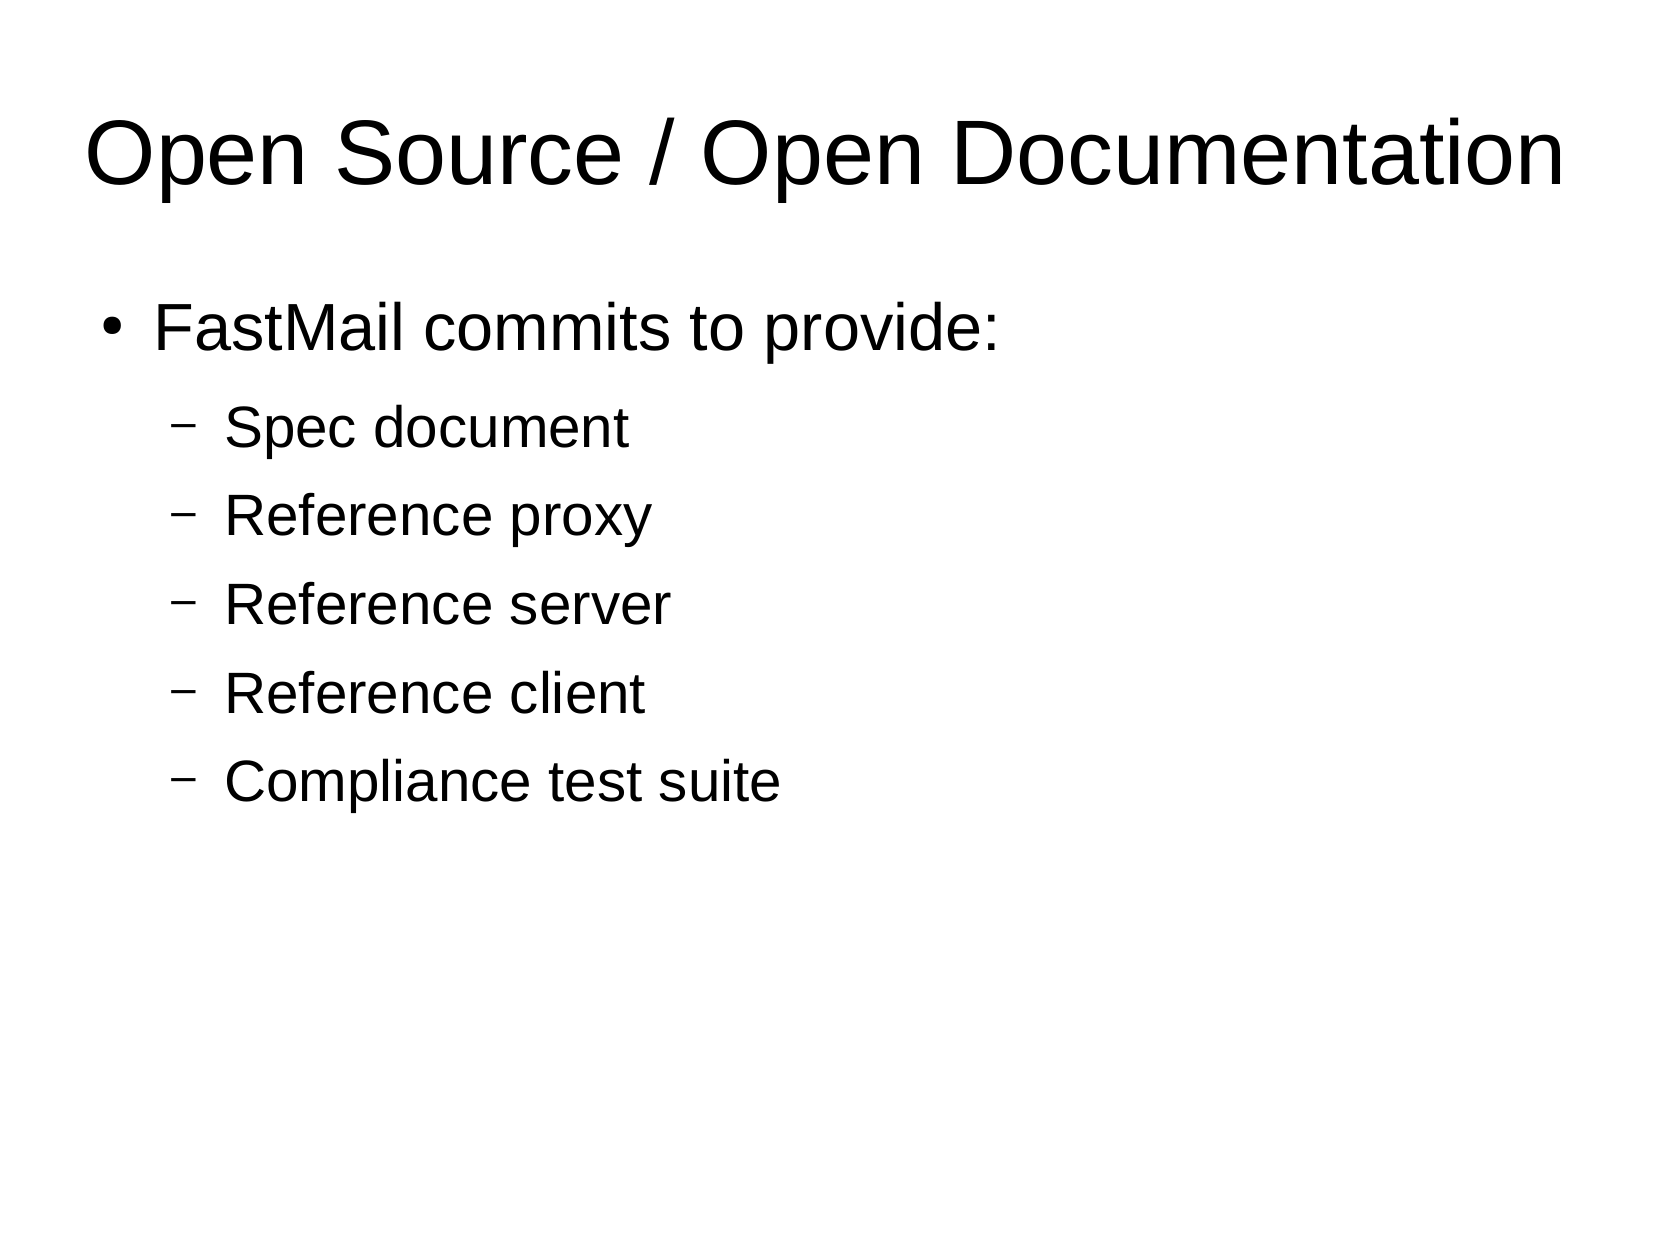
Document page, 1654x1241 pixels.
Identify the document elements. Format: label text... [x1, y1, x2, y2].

text_box [82, 49, 1571, 272]
list FastMail commits to provide: Spec document Reference proxy Reference server Reference client Compliance test suite [82, 290, 1571, 1010]
